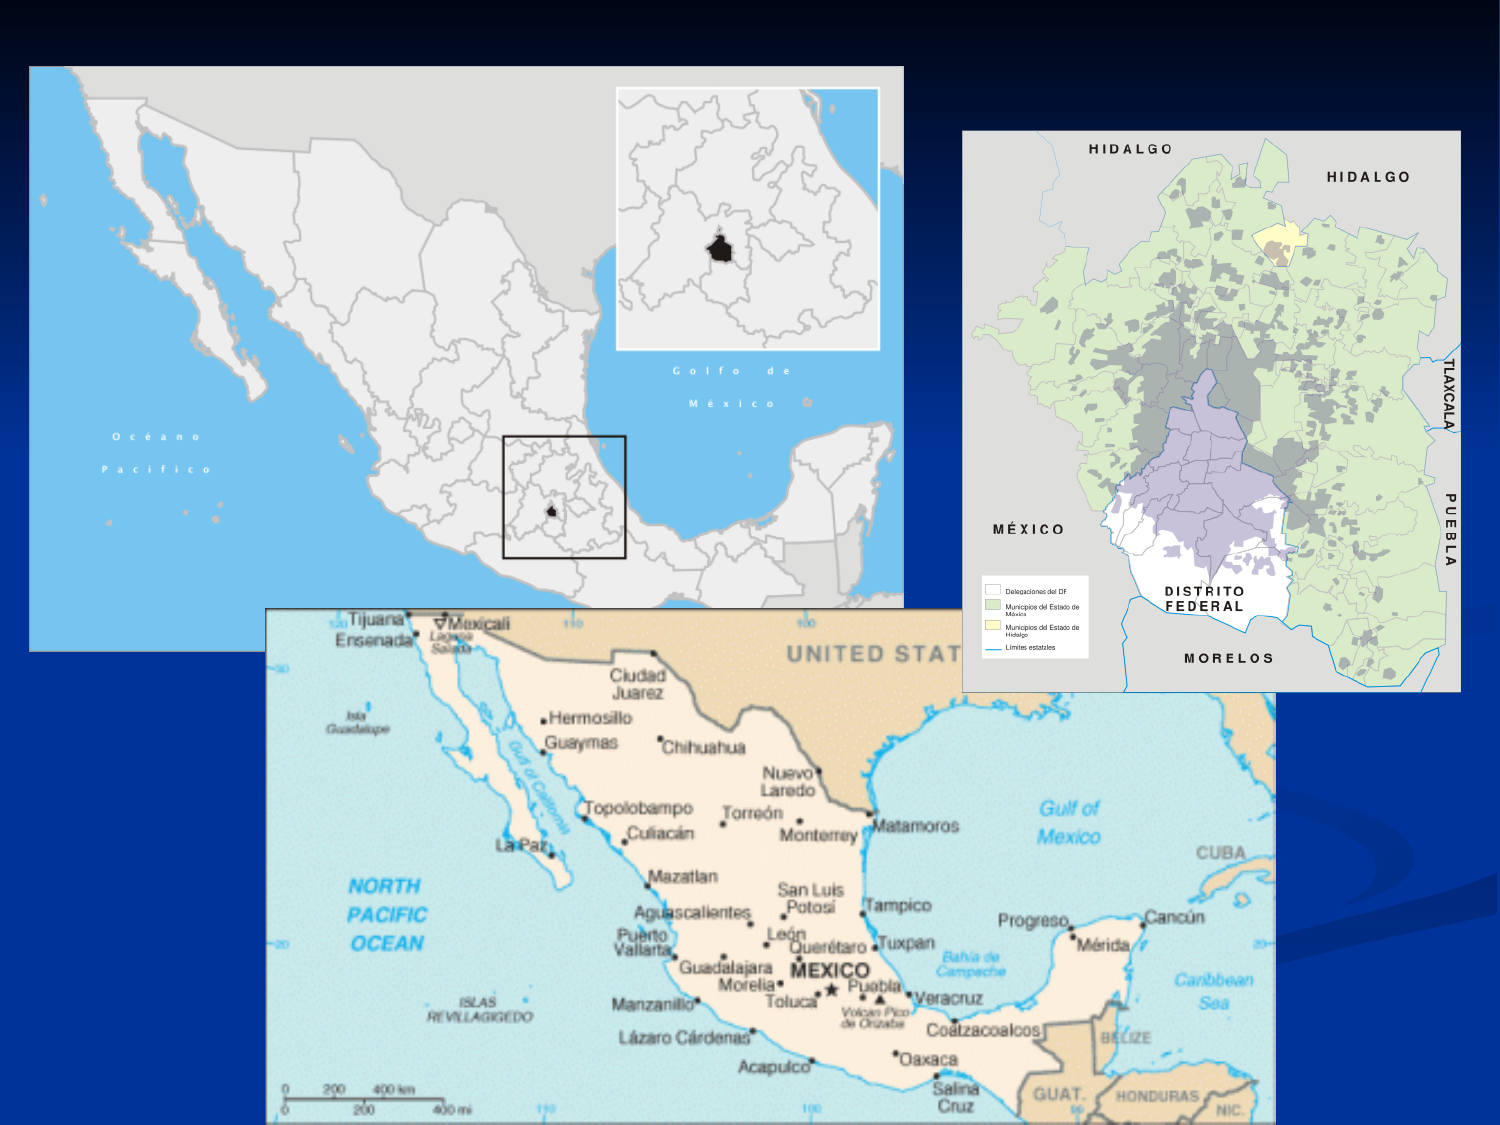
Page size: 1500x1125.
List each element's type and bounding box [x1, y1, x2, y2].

picture [29, 66, 1461, 1125]
